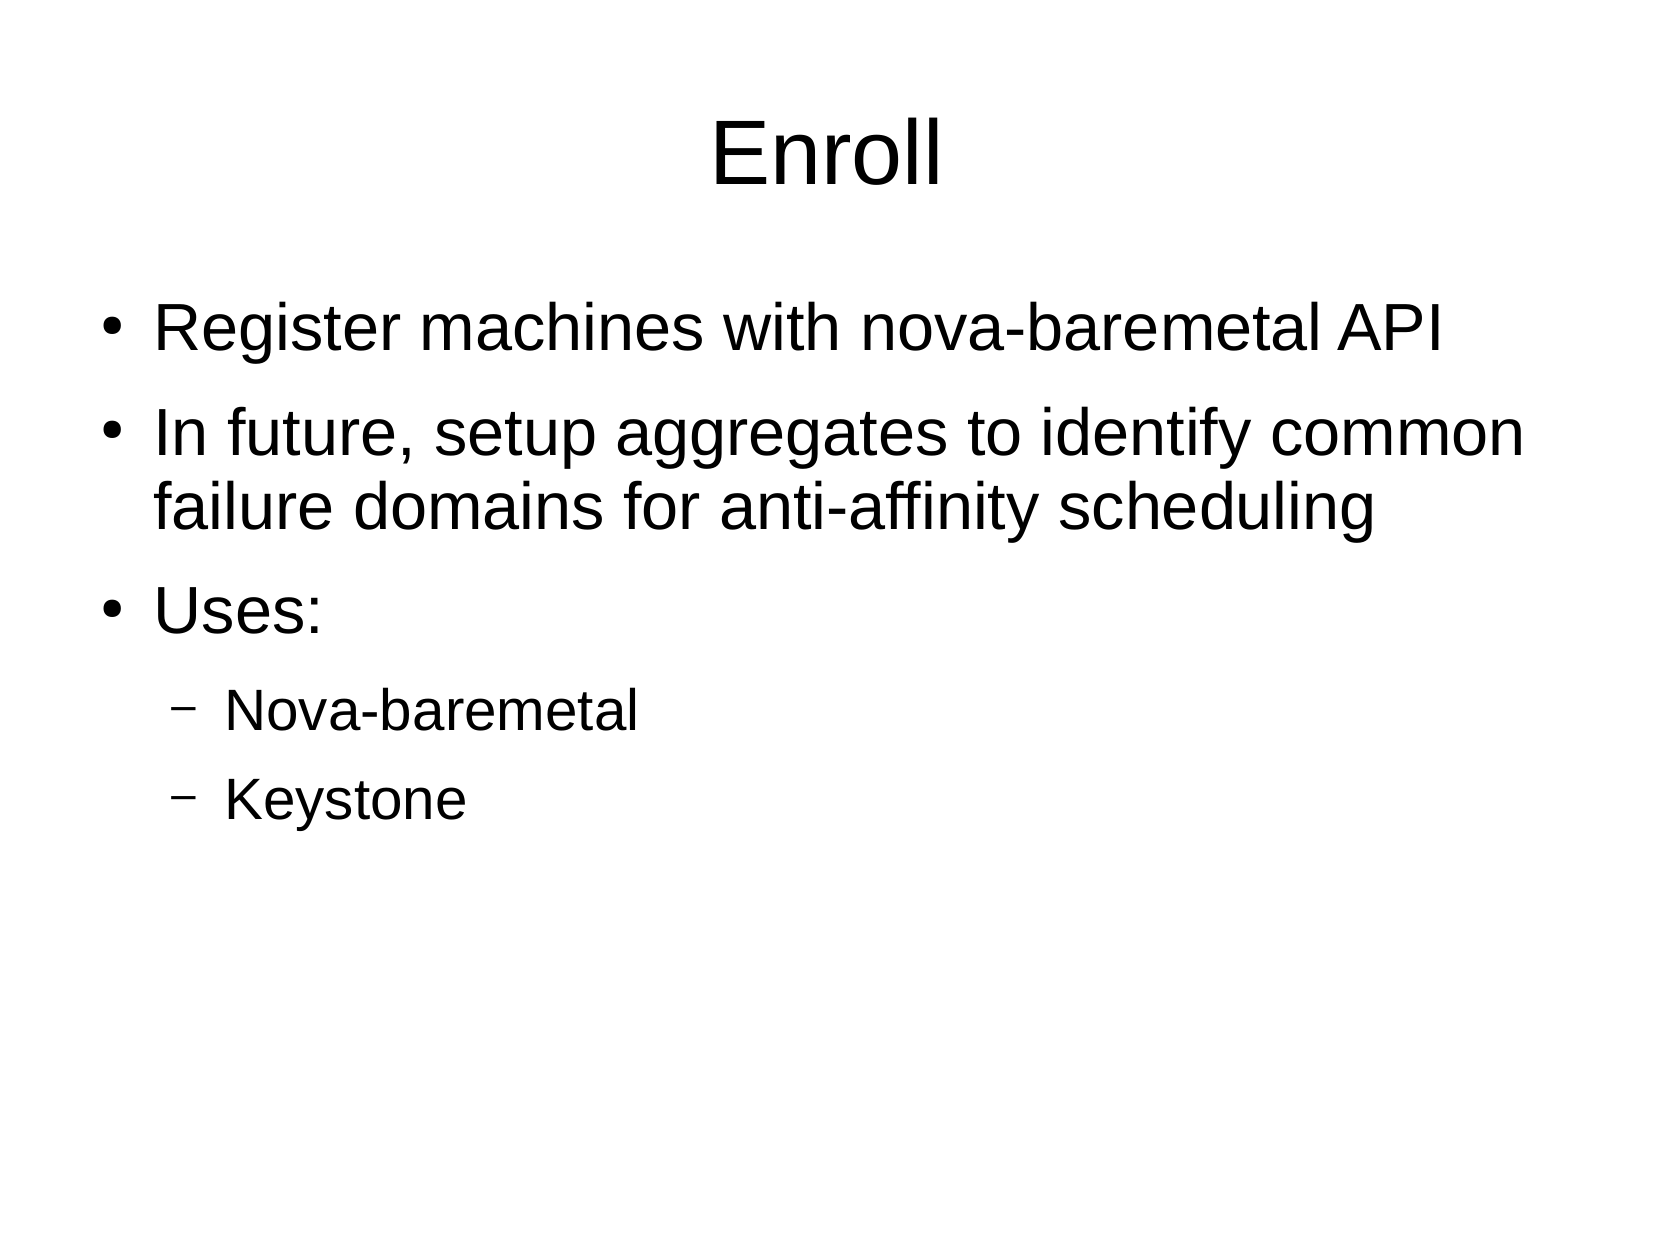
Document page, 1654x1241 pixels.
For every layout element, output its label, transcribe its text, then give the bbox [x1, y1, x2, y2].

list Register machines with nova-baremetal API In future, setup aggregates to identify common failure domains for anti-affinity scheduling Uses: Nova-baremetal Keystone [82, 290, 1571, 1010]
title Enroll [82, 49, 1571, 257]
